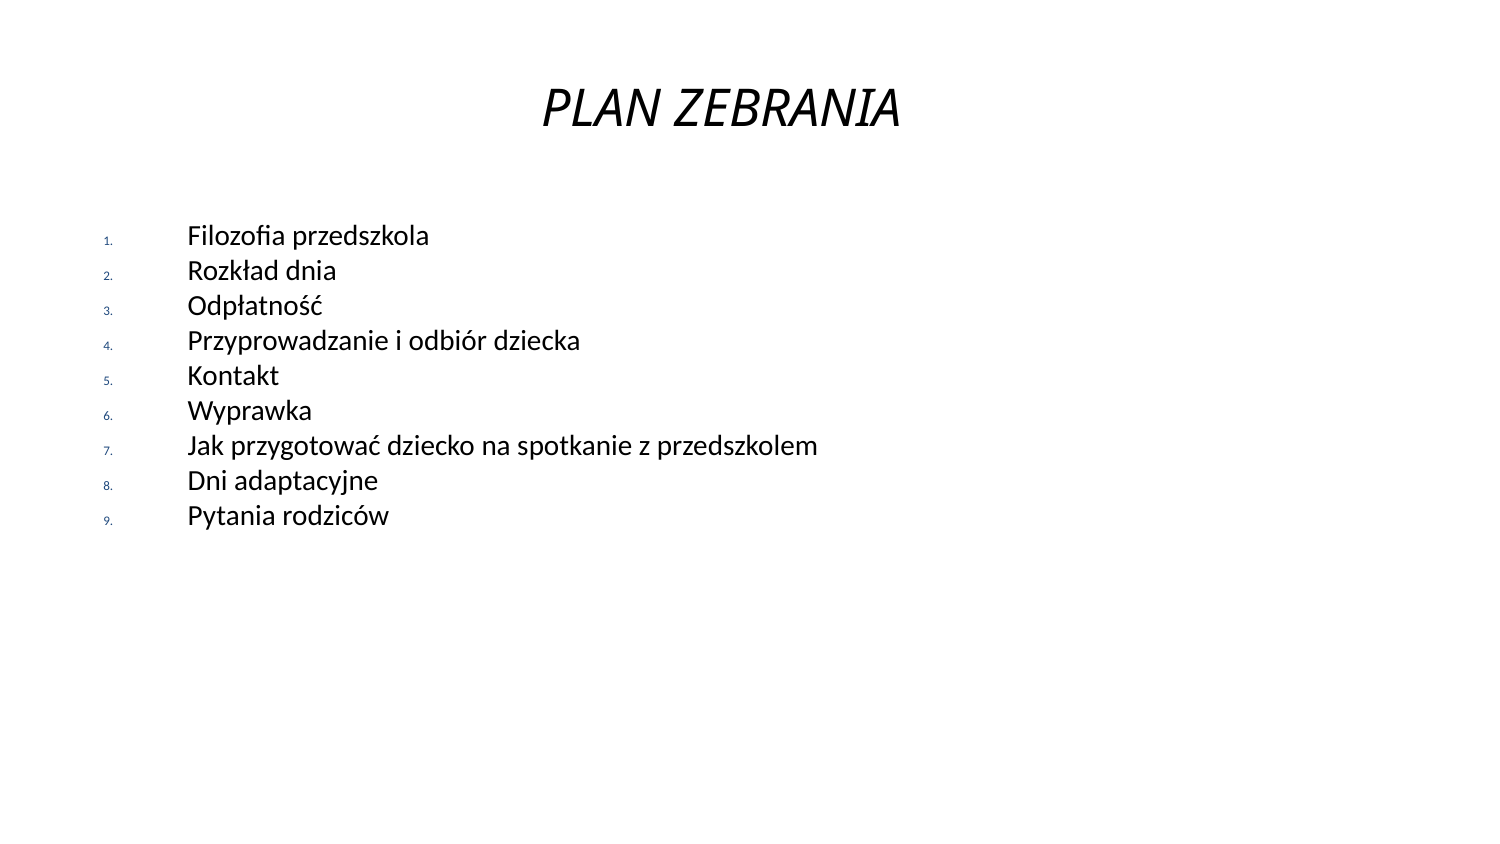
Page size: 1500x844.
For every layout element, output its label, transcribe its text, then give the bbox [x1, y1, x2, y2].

text_box PLAN ZEBRANIA [103, 67, 1341, 145]
text_box Filozofia przedszkola Rozkład dnia Odpłatność Przyprowadzanie i odbiór dziecka Kontakt Wyprawka Jak przygotować dziecko na spotkanie z przedszkolem Dni adaptacyjne Pytania rodziców [88, 209, 854, 539]
